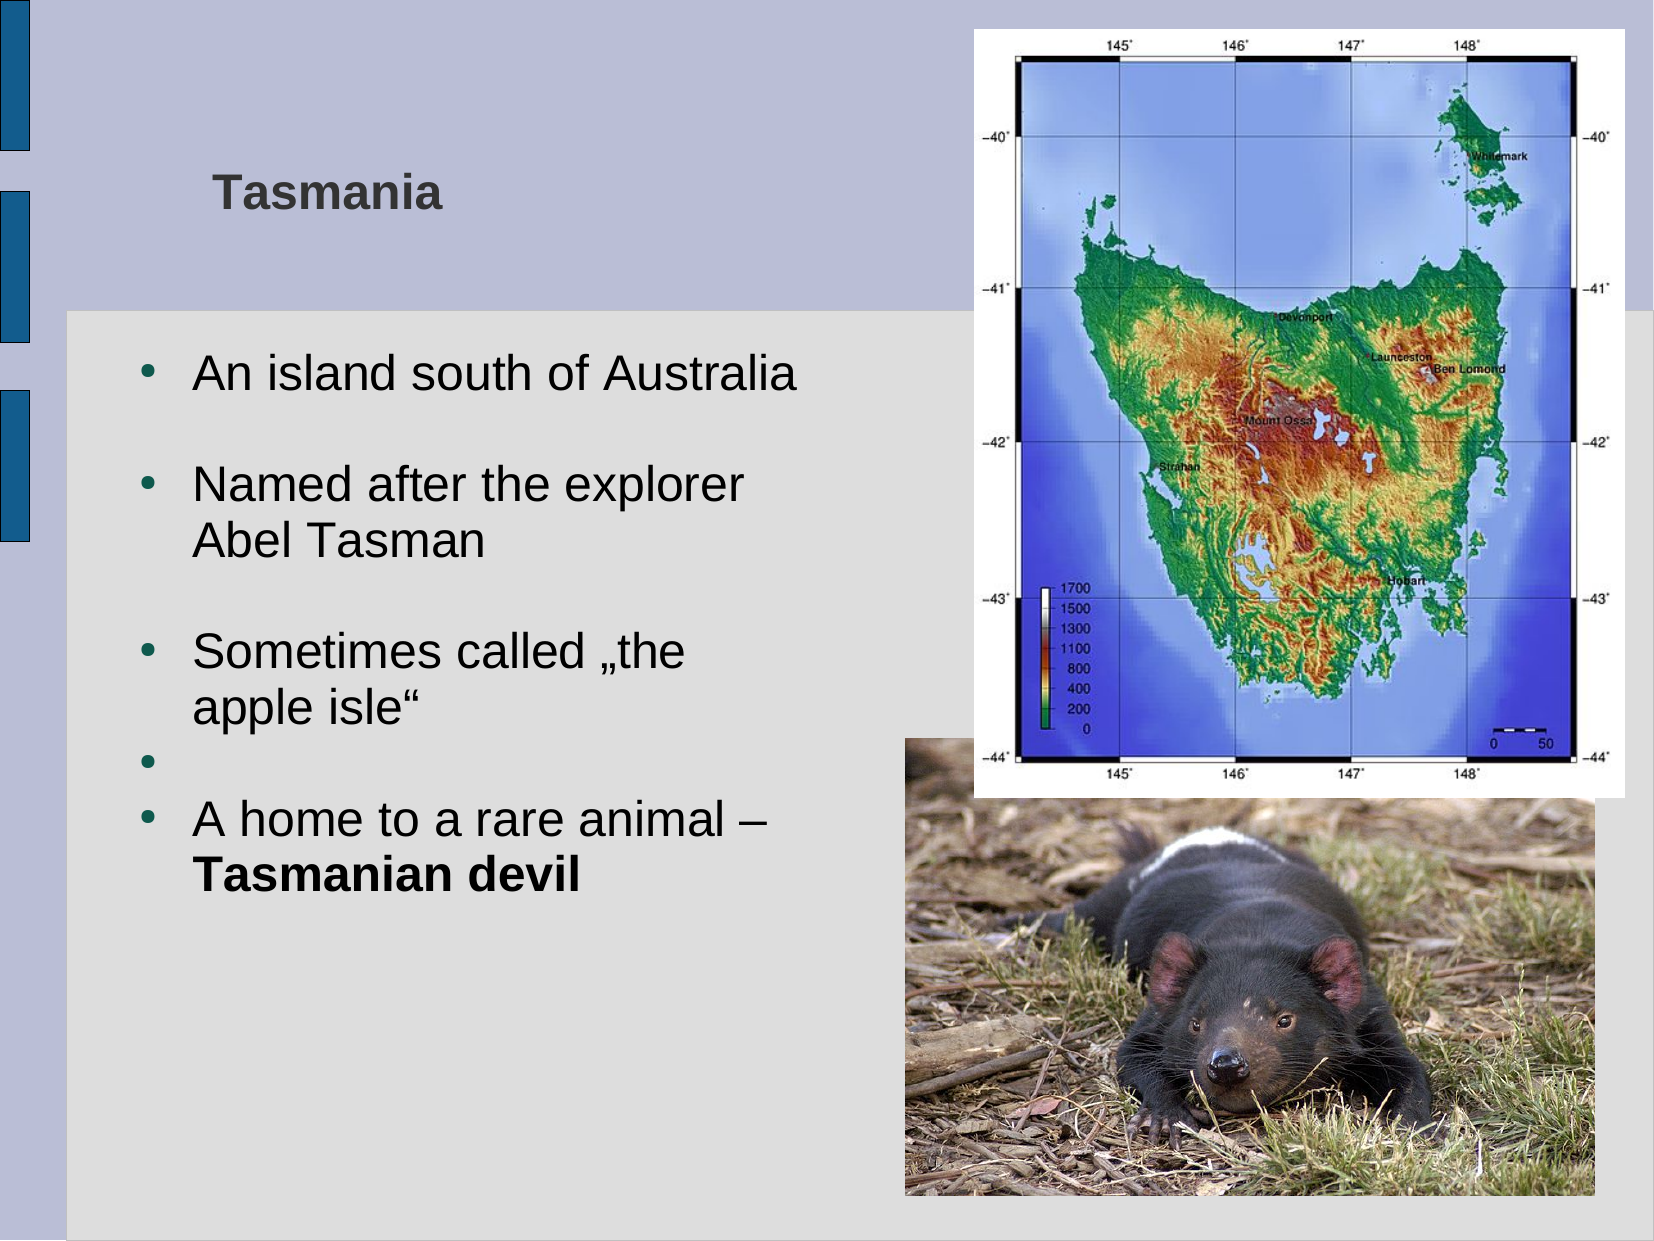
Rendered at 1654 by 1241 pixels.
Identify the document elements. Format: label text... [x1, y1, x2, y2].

list An island south of Australia Named after the explorer Abel Tasman Sometimes called „the apple isle“ A home to a rare animal – Tasmanian devil [121, 344, 811, 1127]
title Tasmania [0, 88, 974, 296]
picture [905, 29, 1625, 1196]
